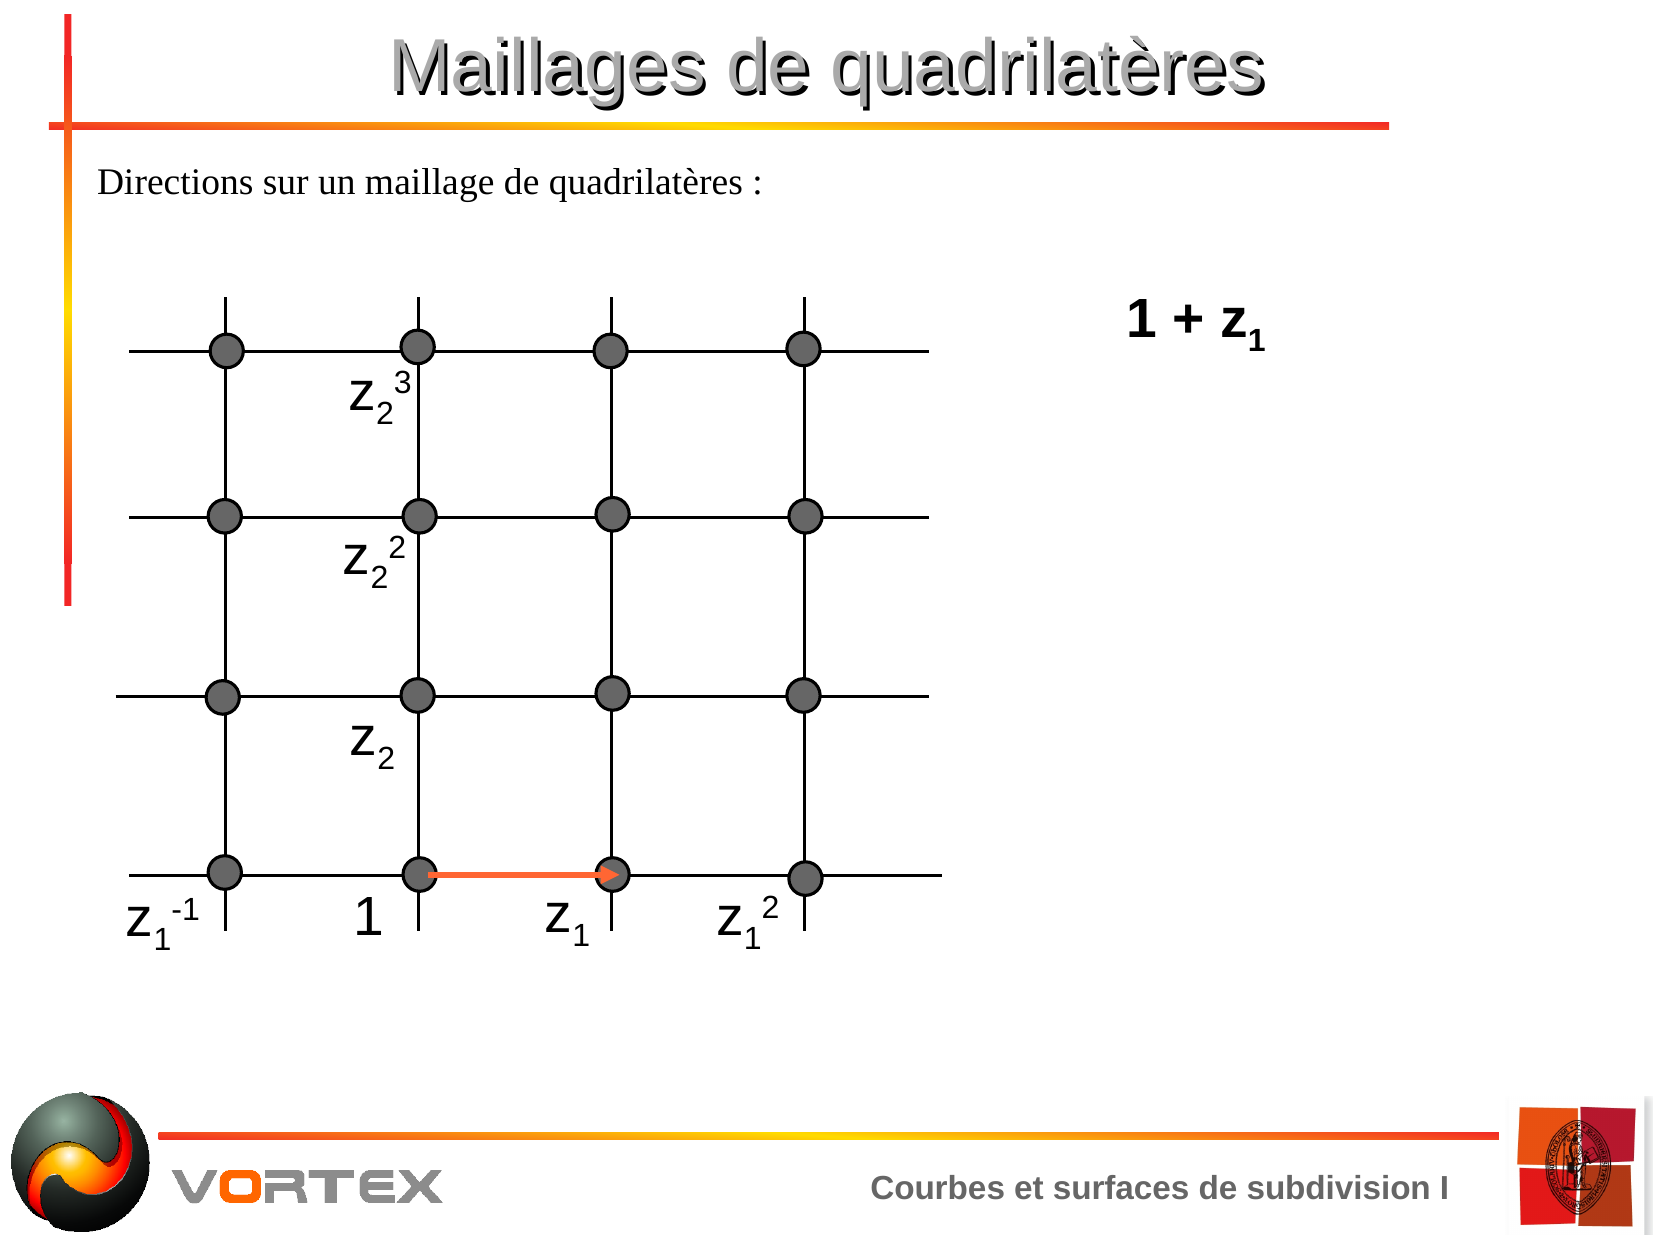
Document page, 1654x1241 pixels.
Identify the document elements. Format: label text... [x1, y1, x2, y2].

text_box [595, 676, 630, 711]
text_box [208, 499, 242, 534]
text_box z1-1 [111, 878, 230, 967]
picture [1505, 1096, 1653, 1235]
text_box [596, 857, 630, 892]
text_box z23 [333, 352, 445, 440]
text_box 1 + z1 [1111, 280, 1417, 368]
list Directions sur un maillage de quadrilatères : [79, 160, 1569, 1103]
text_box [400, 678, 435, 713]
text_box z1 [529, 874, 609, 963]
text_box [595, 497, 630, 532]
text_box z2 [334, 698, 414, 786]
text_box [206, 680, 240, 715]
text_box [789, 861, 823, 893]
text_box z22 [328, 517, 442, 605]
text_box [402, 857, 436, 892]
text_box 1 [338, 877, 418, 960]
picture [11, 1092, 443, 1232]
text_box [788, 499, 823, 534]
text_box [208, 855, 242, 889]
title Maillages de quadrilatères [0, 1, 1654, 130]
text_box [402, 499, 437, 517]
text_box [400, 330, 435, 352]
text_box [786, 678, 821, 713]
text_box [210, 334, 244, 368]
text_box [593, 334, 628, 368]
text_box [786, 332, 821, 366]
text_box z12 [701, 877, 815, 966]
